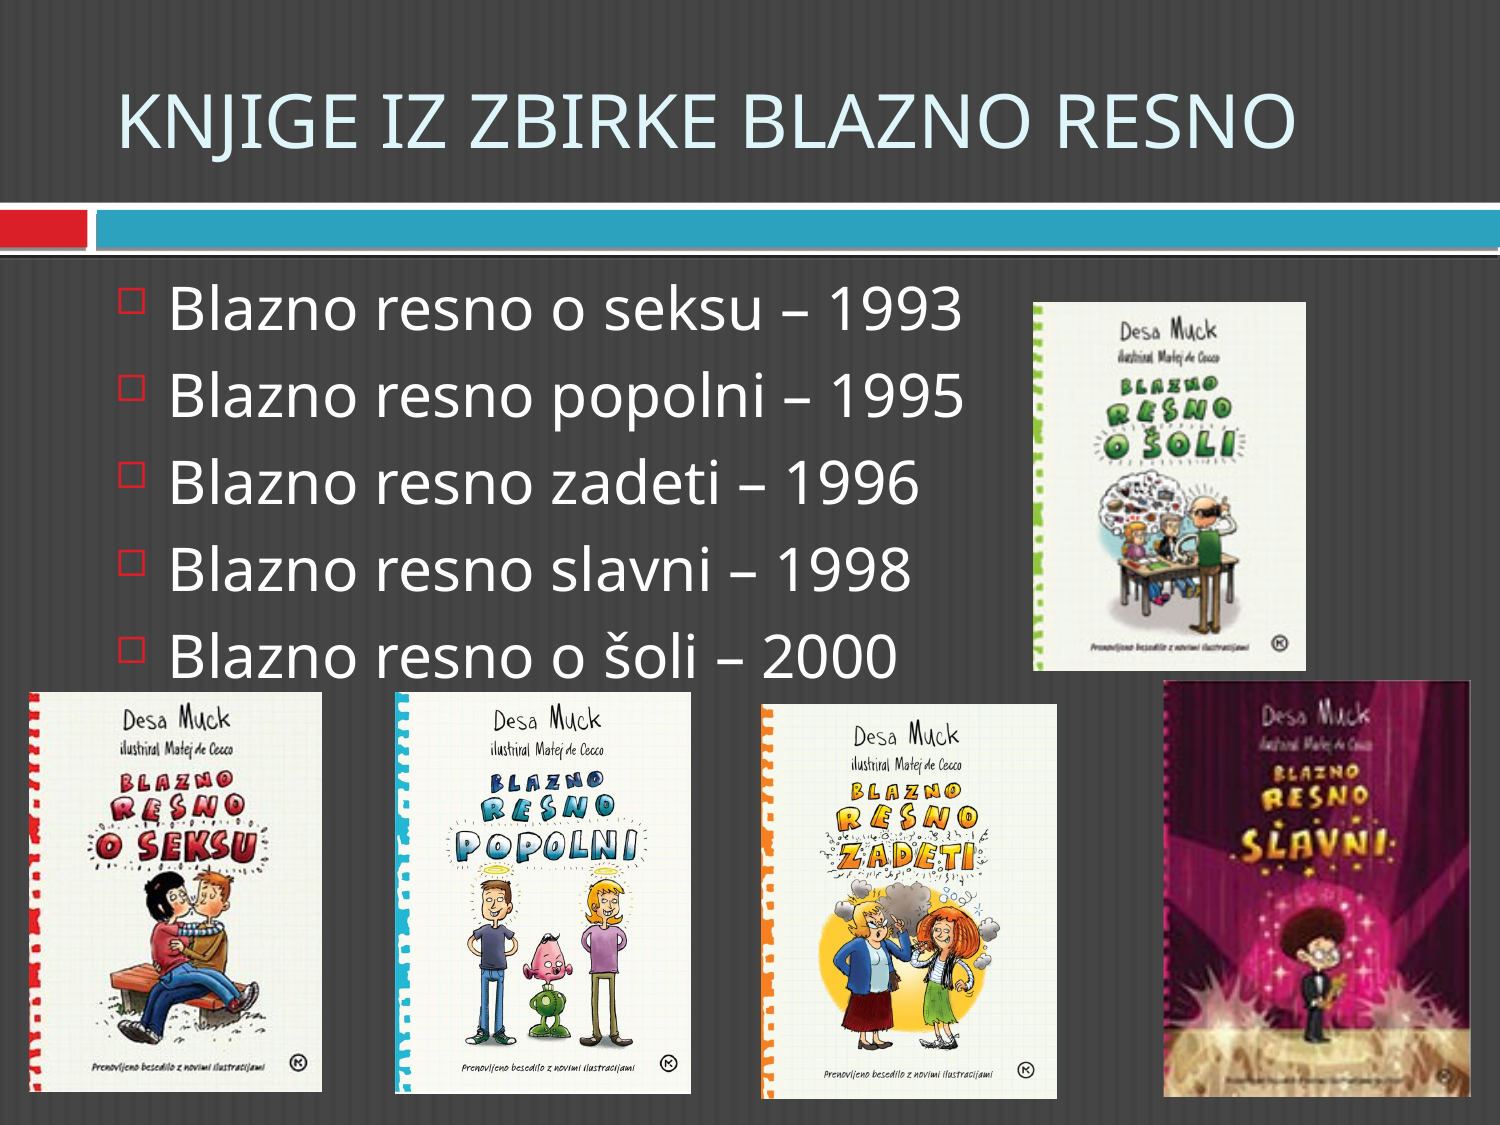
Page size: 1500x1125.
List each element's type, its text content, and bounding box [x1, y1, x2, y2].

picture [0, 255, 1500, 1125]
picture [0, 0, 1500, 202]
title KNJIGE IZ ZBIRKE BLAZNO RESNO [100, 37, 1438, 200]
list Blazno resno o seksu – 1993 Blazno resno popolni – 1995 Blazno resno zadeti – 1996 Blazno resno slavni – 1998 Blazno resno o šoli – 2000 [100, 262, 1438, 1000]
